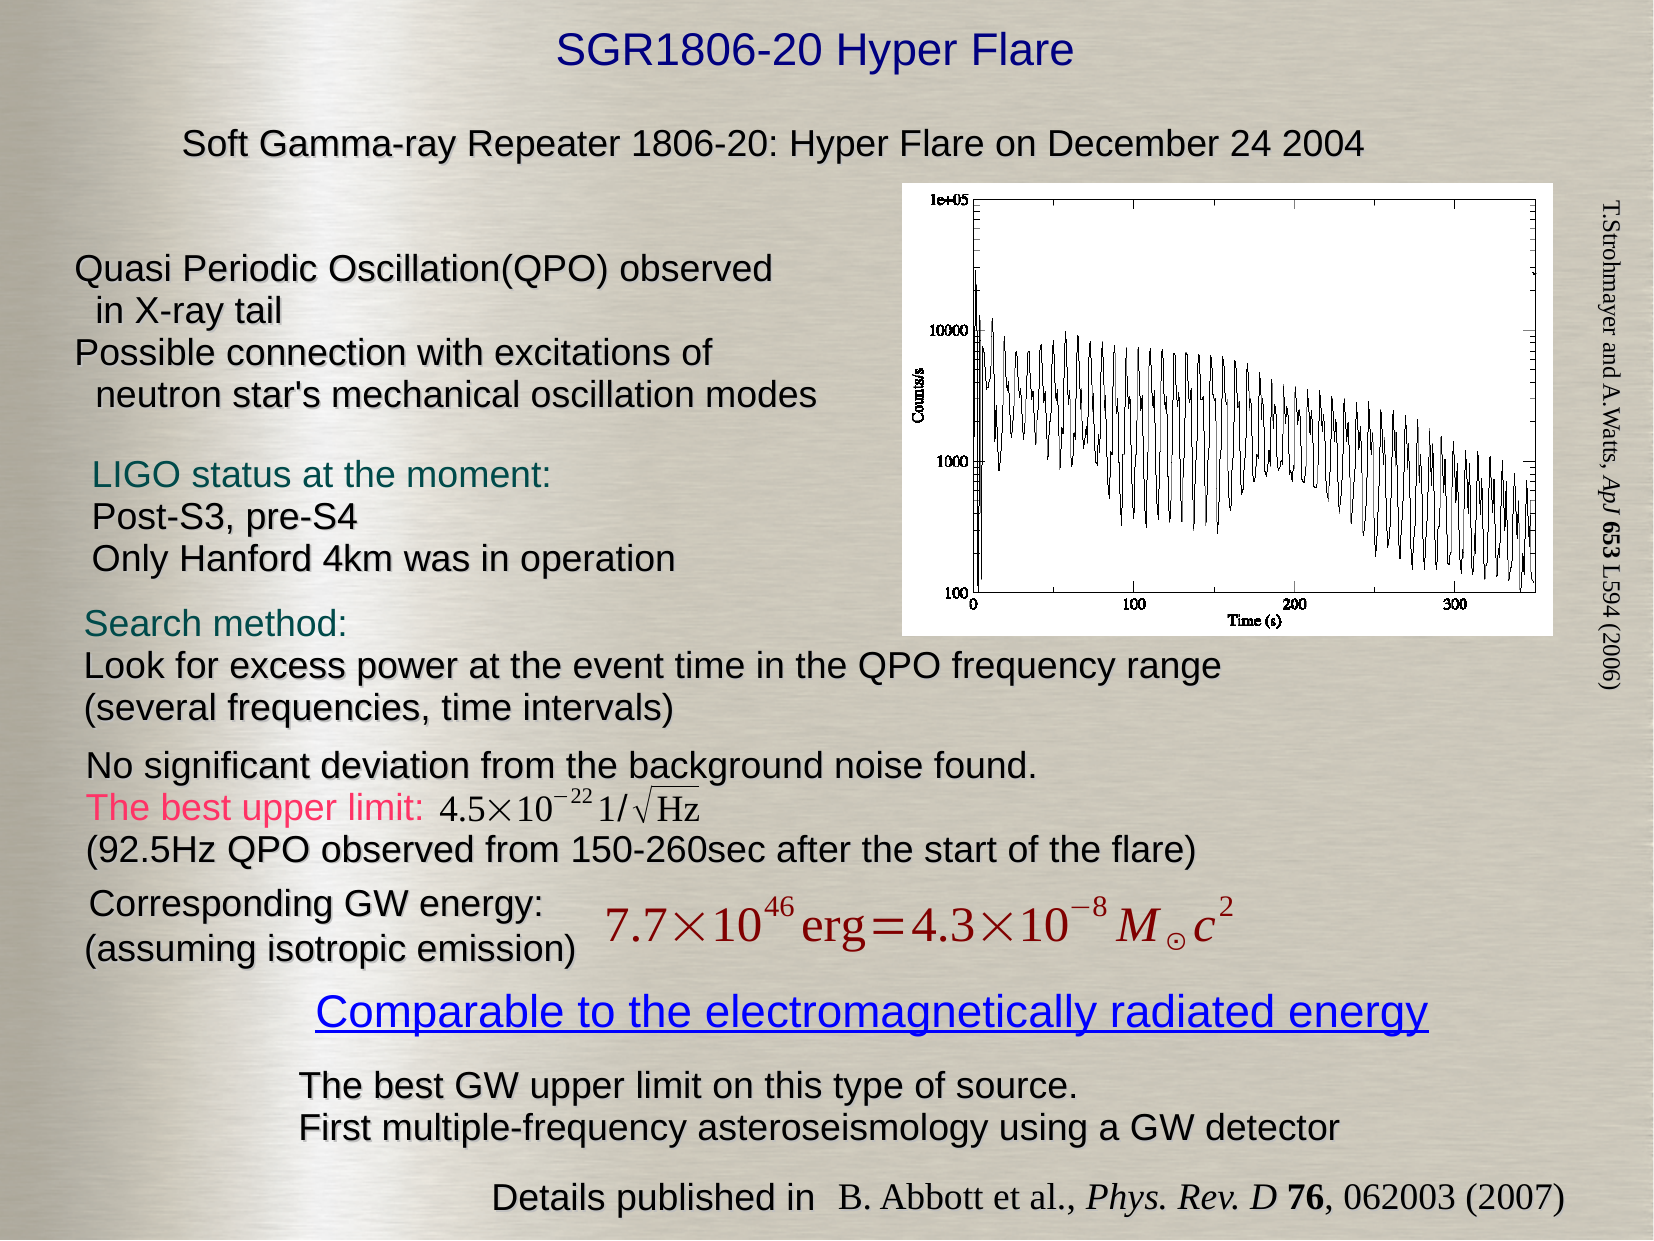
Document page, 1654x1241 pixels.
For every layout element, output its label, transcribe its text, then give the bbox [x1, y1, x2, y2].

text_box (assuming isotropic emission) [69, 920, 592, 978]
text_box LIGO status at the moment: Post-S3, pre-S4 Only Hanford 4km was in operation [76, 445, 690, 587]
text_box Corresponding GW energy: [73, 874, 569, 920]
text_box SGR1806-20 Hyper Flare [540, 16, 1090, 83]
chart [597, 890, 1241, 953]
text_box Comparable to the electromagnetically radiated energy [300, 978, 1444, 1045]
picture [0, 0, 1654, 1240]
text_box No significant deviation from the background noise found. The best upper limit: (92.5Hz QPO observed from 150-260sec after the start of the flare) [70, 736, 1213, 878]
text_box Details published in [476, 1168, 841, 1226]
chart [431, 782, 705, 830]
text_box B. Abbott et al., Phys. Rev. D 76, 062003 (2007) [823, 1168, 1581, 1227]
text_box Soft Gamma-ray Repeater 1806-20: Hyper Flare on December 24 2004 [166, 114, 1390, 172]
text_box Quasi Periodic Oscillation(QPO) observed in X-ray tail Possible connection with excitations of neutron star's mechanical oscillation modes [59, 240, 833, 424]
text_box Search method: Look for excess power at the event time in the QPO frequency range (several frequencies, time intervals) [69, 595, 1236, 737]
text_box T.Strohmayer and A.Watts, ApJ 653 L594 (2006) [1590, 185, 1634, 706]
text_box The best GW upper limit on this type of source. First multiple-frequency asteroseismology using a GW detector [283, 1057, 1355, 1157]
